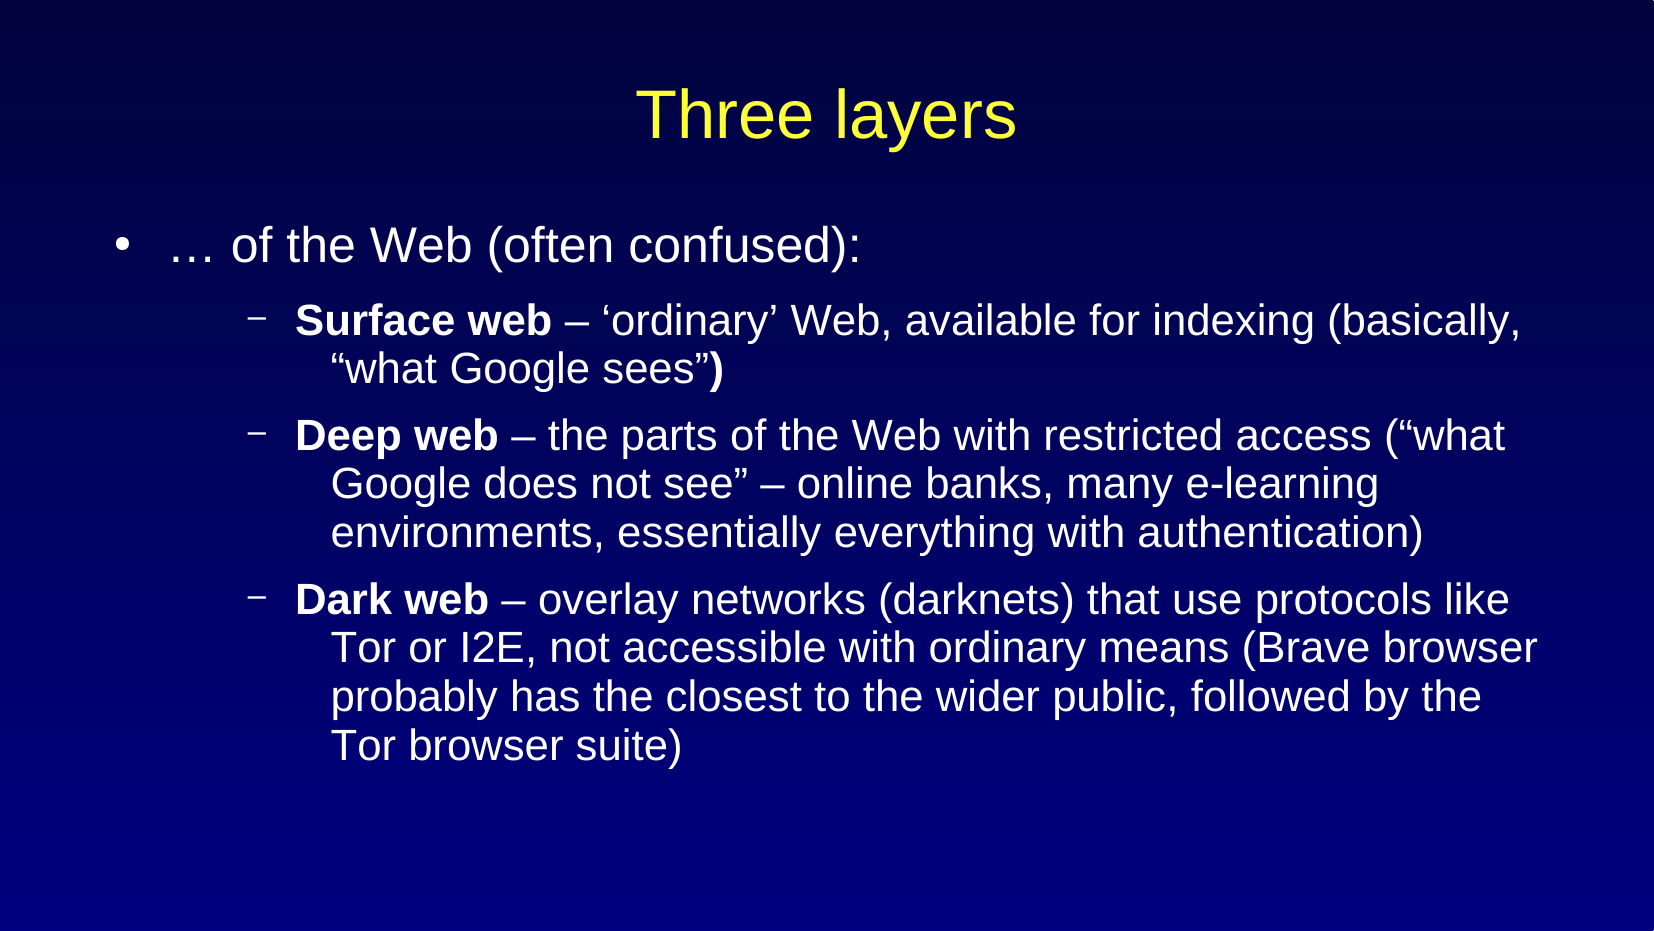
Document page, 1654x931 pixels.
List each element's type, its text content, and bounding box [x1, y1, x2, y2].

title Three layers [82, 37, 1571, 193]
list … of the Web (often confused): Surface web – ‘ordinary’ Web, available for indexing (basically, “what Google sees”) Deep web – the parts of the Web with restricted access (“what Google does not see” – online banks, many e-learning environments, essentially everything with authentication) Dark web – overlay networks (darknets) that use protocols like Tor or I2E, not accessible with ordinary means (Brave browser probably has the closest to the wider public, followed by the Tor browser suite) [82, 217, 1571, 770]
